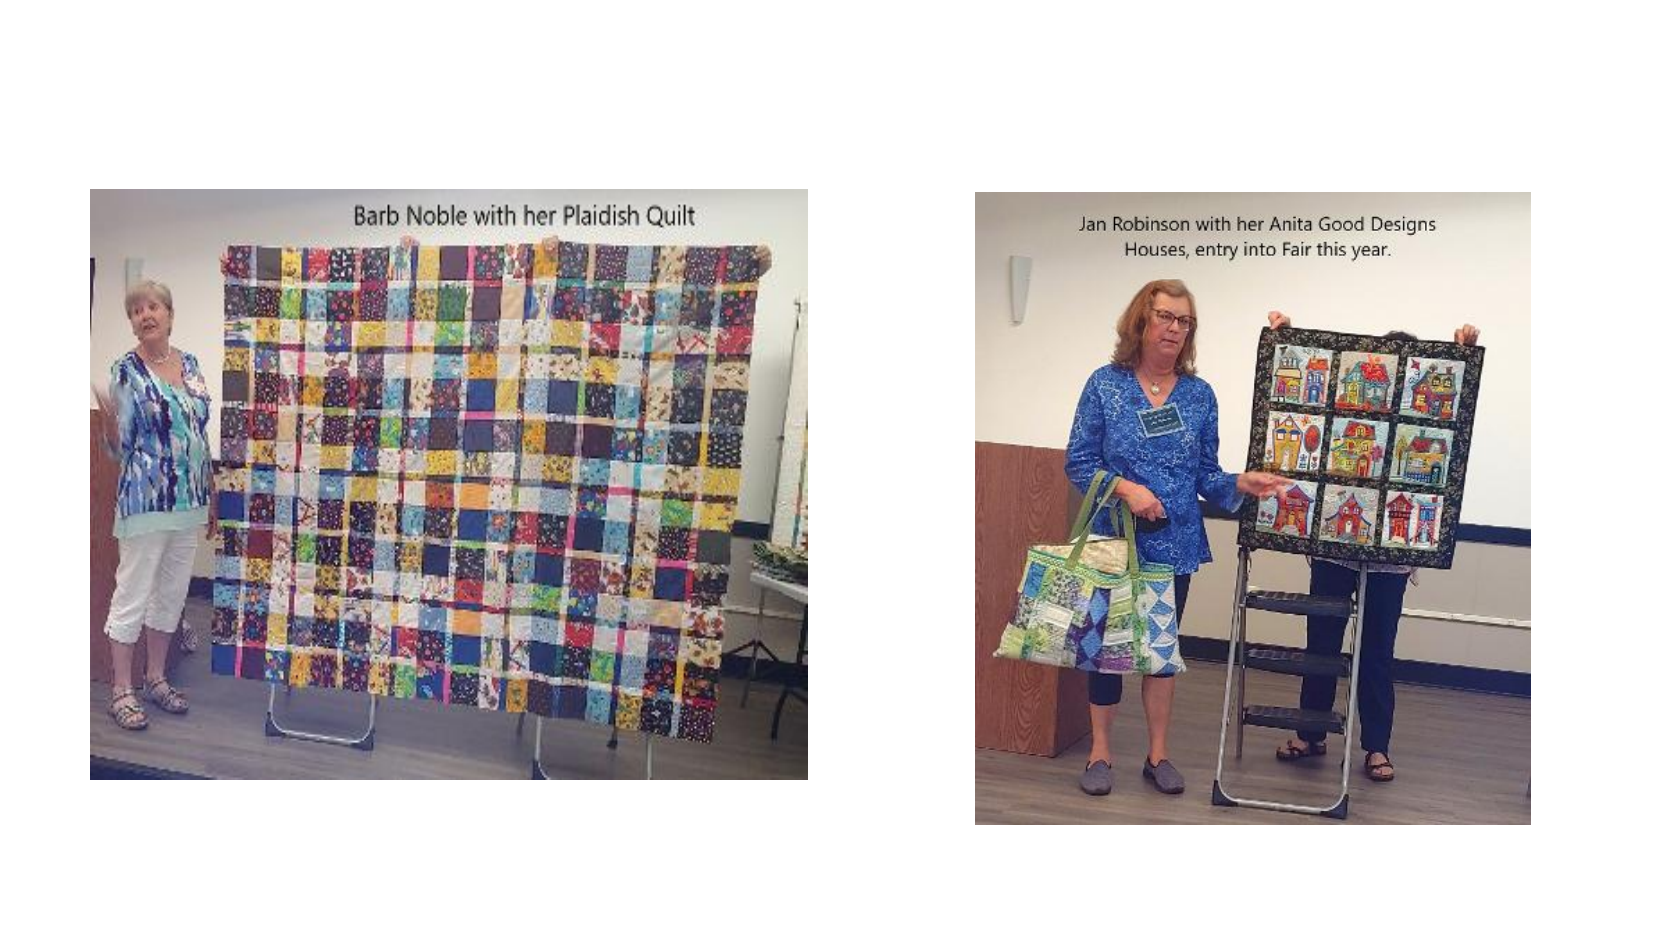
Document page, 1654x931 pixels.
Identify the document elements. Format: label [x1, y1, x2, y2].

picture [90, 189, 808, 781]
picture [975, 192, 1531, 826]
